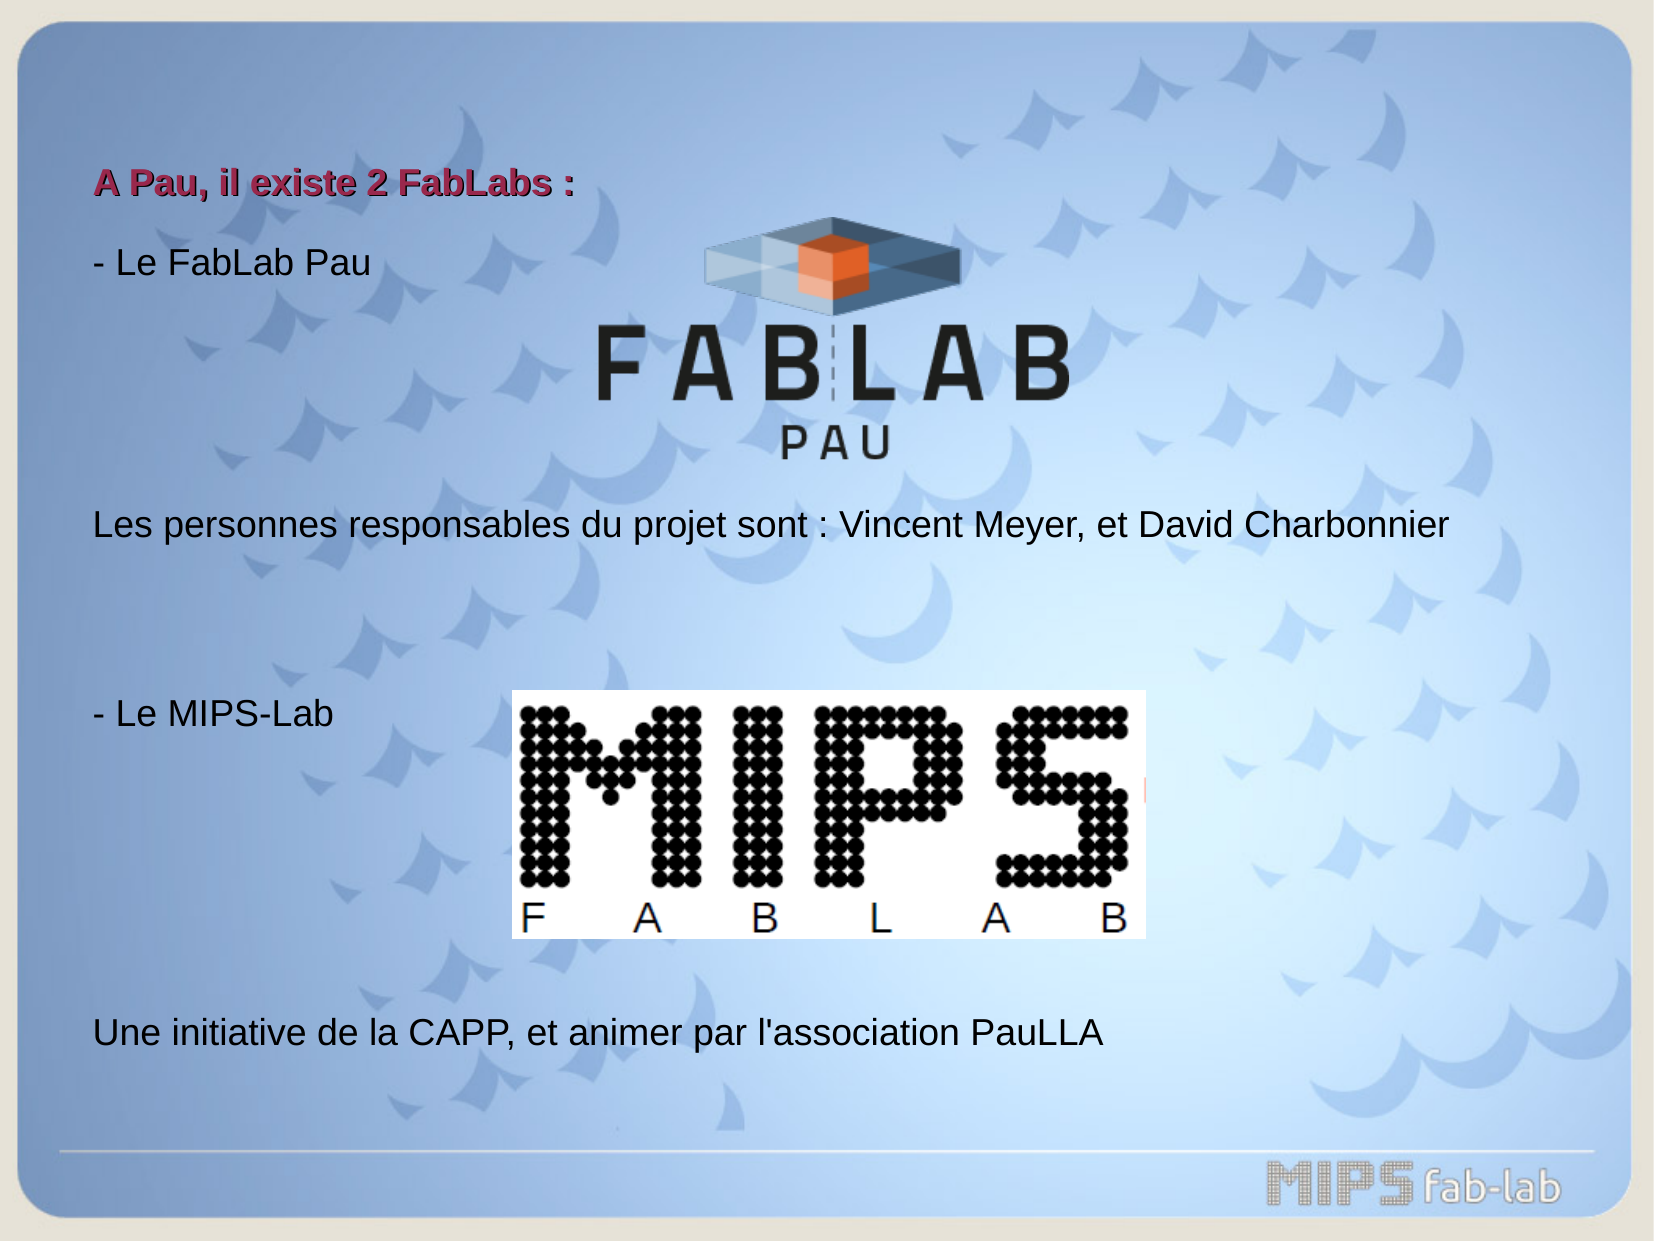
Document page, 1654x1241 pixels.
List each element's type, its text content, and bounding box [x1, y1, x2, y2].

text_box - Le FabLab Pau [77, 234, 387, 291]
text_box Une initiative de la CAPP, et animer par l'association PauLLA [77, 1003, 1119, 1061]
picture [0, 0, 1654, 1241]
text_box Les personnes responsables du projet sont : Vincent Meyer, et David Charbonnier [77, 496, 1465, 553]
text_box A Pau, il existe 2 FabLabs : [77, 153, 589, 212]
text_box - Le MIPS-Lab [77, 685, 350, 742]
